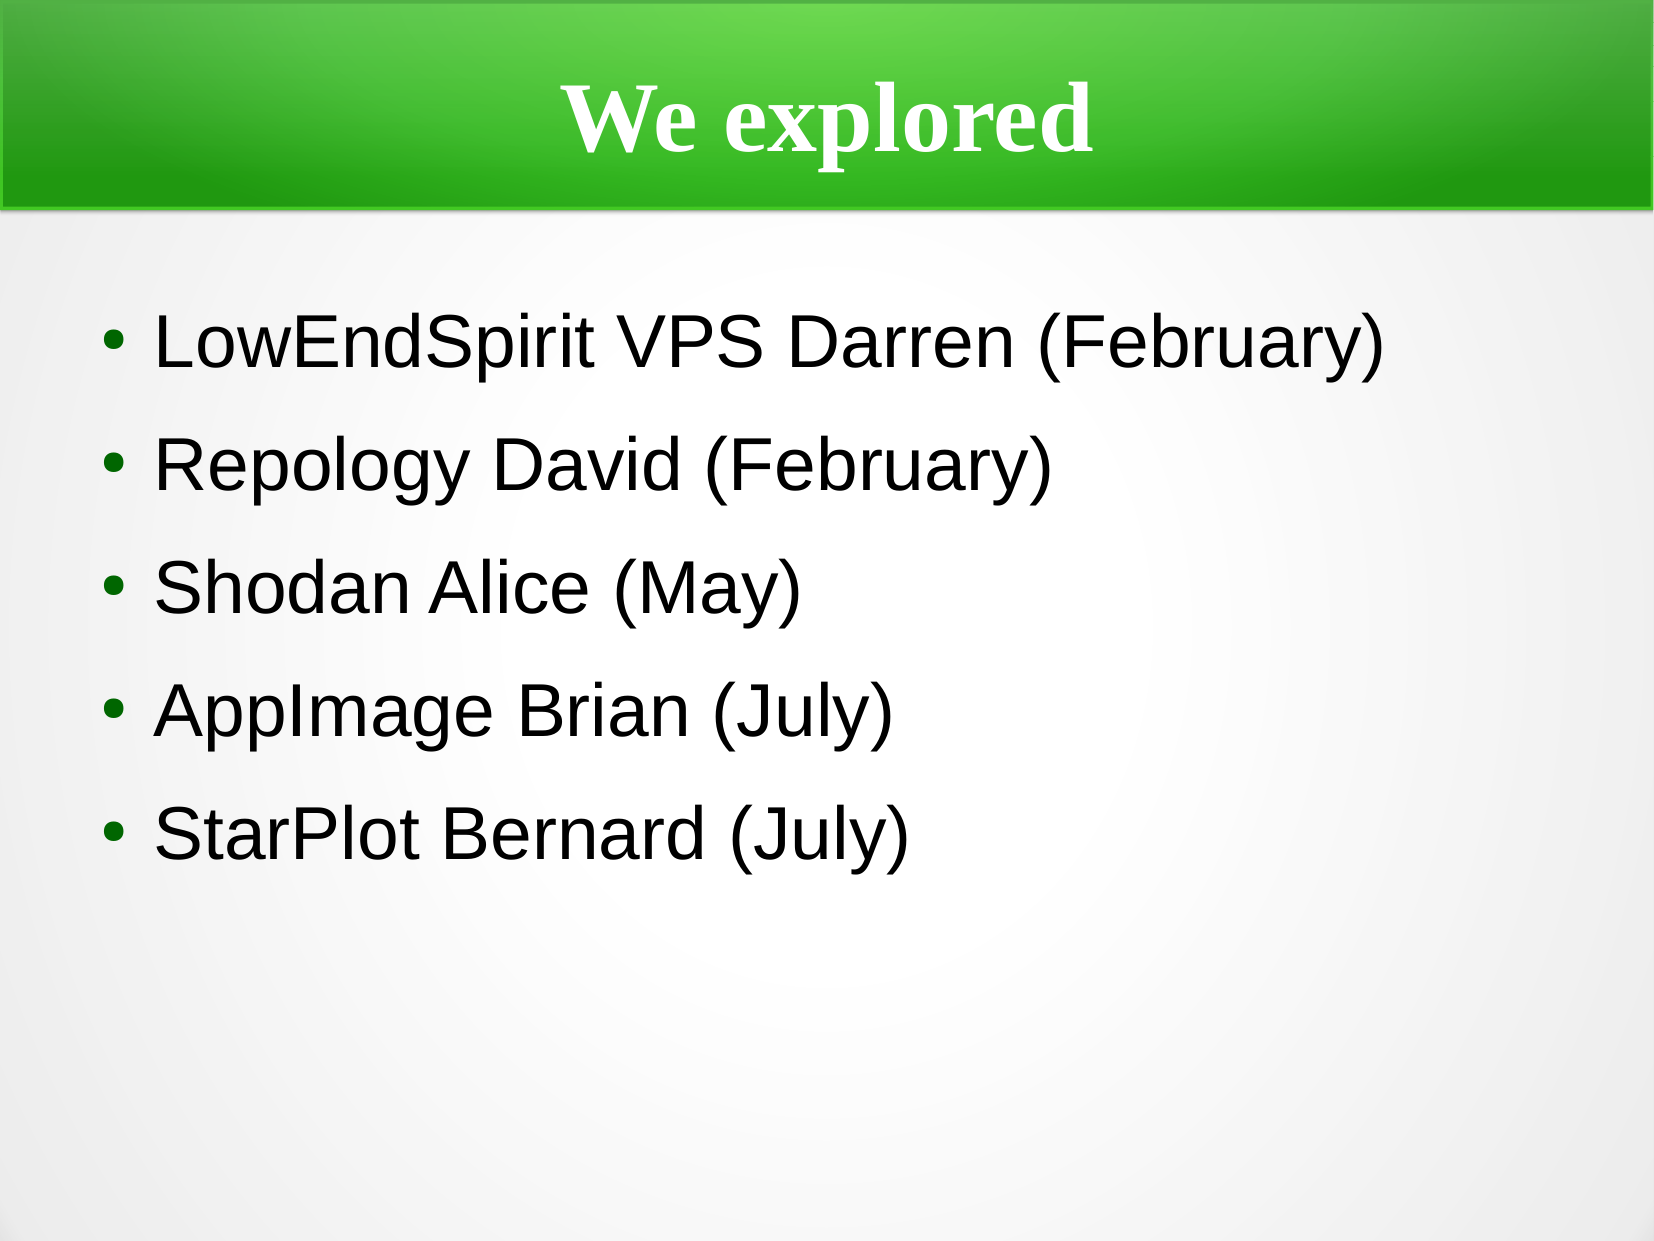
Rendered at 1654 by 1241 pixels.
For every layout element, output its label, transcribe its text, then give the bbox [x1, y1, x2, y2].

title We explored [82, 45, 1571, 192]
list LowEndSpirit VPS Darren (February) Repology David (February) Shodan Alice (May) AppImage Brian (July) StarPlot Bernard (July) [82, 299, 1571, 1019]
